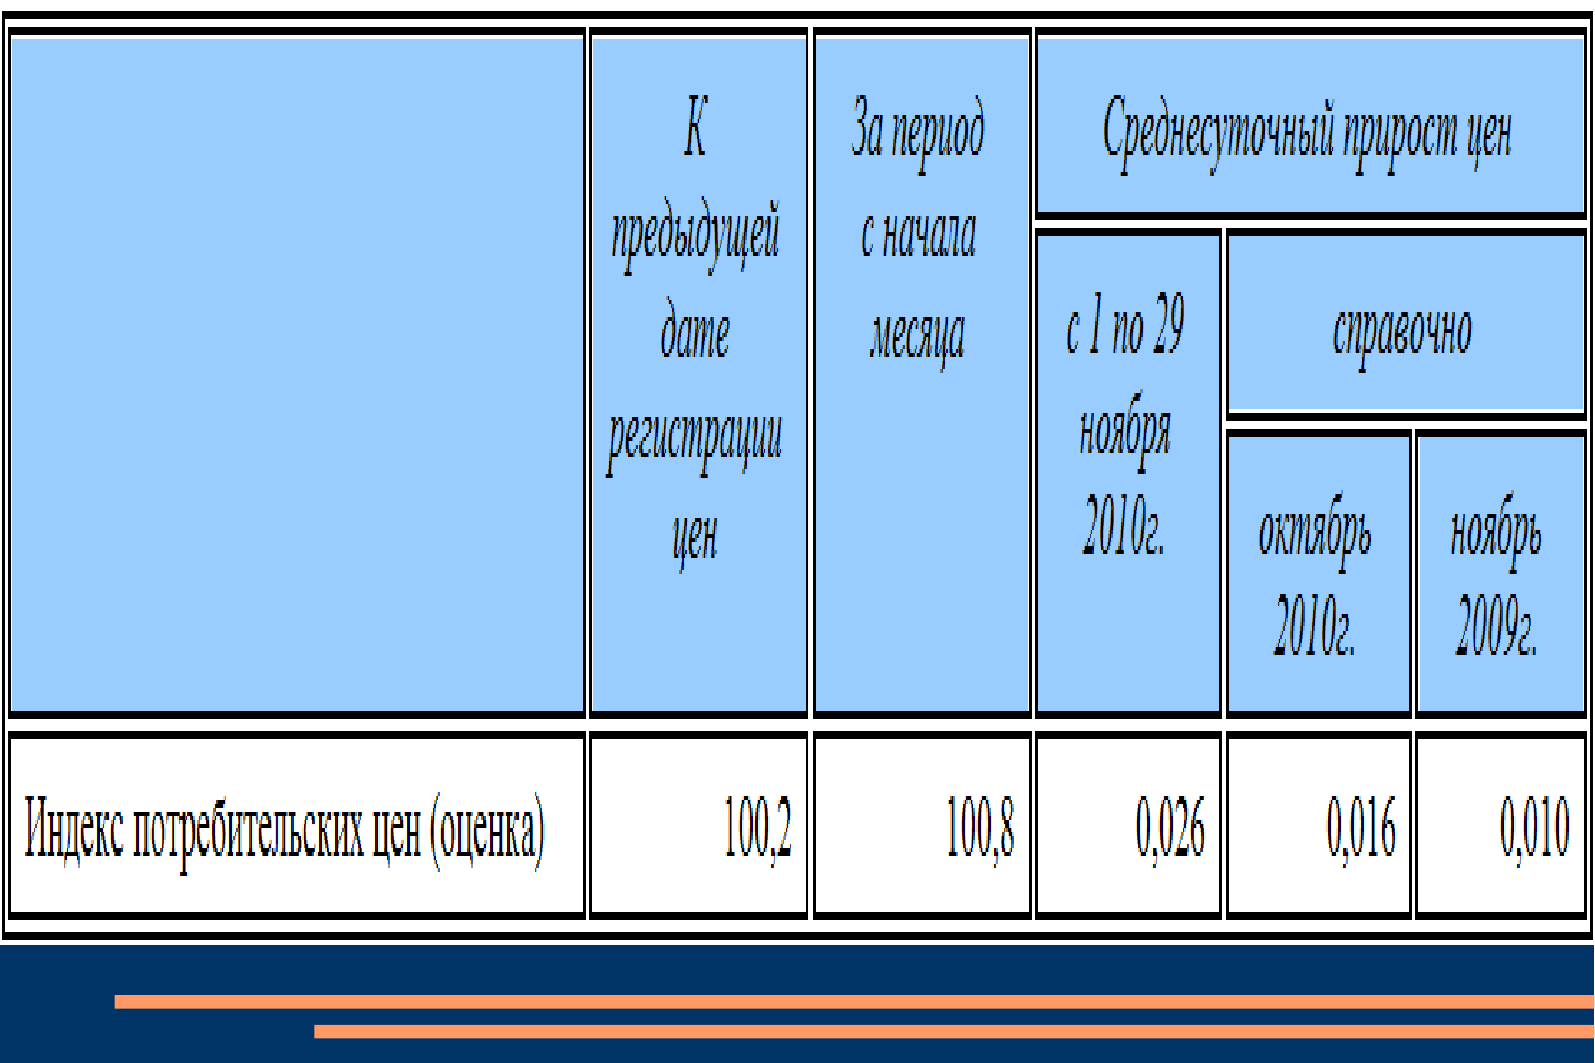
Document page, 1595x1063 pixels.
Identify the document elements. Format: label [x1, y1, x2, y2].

picture [0, 0, 1595, 945]
